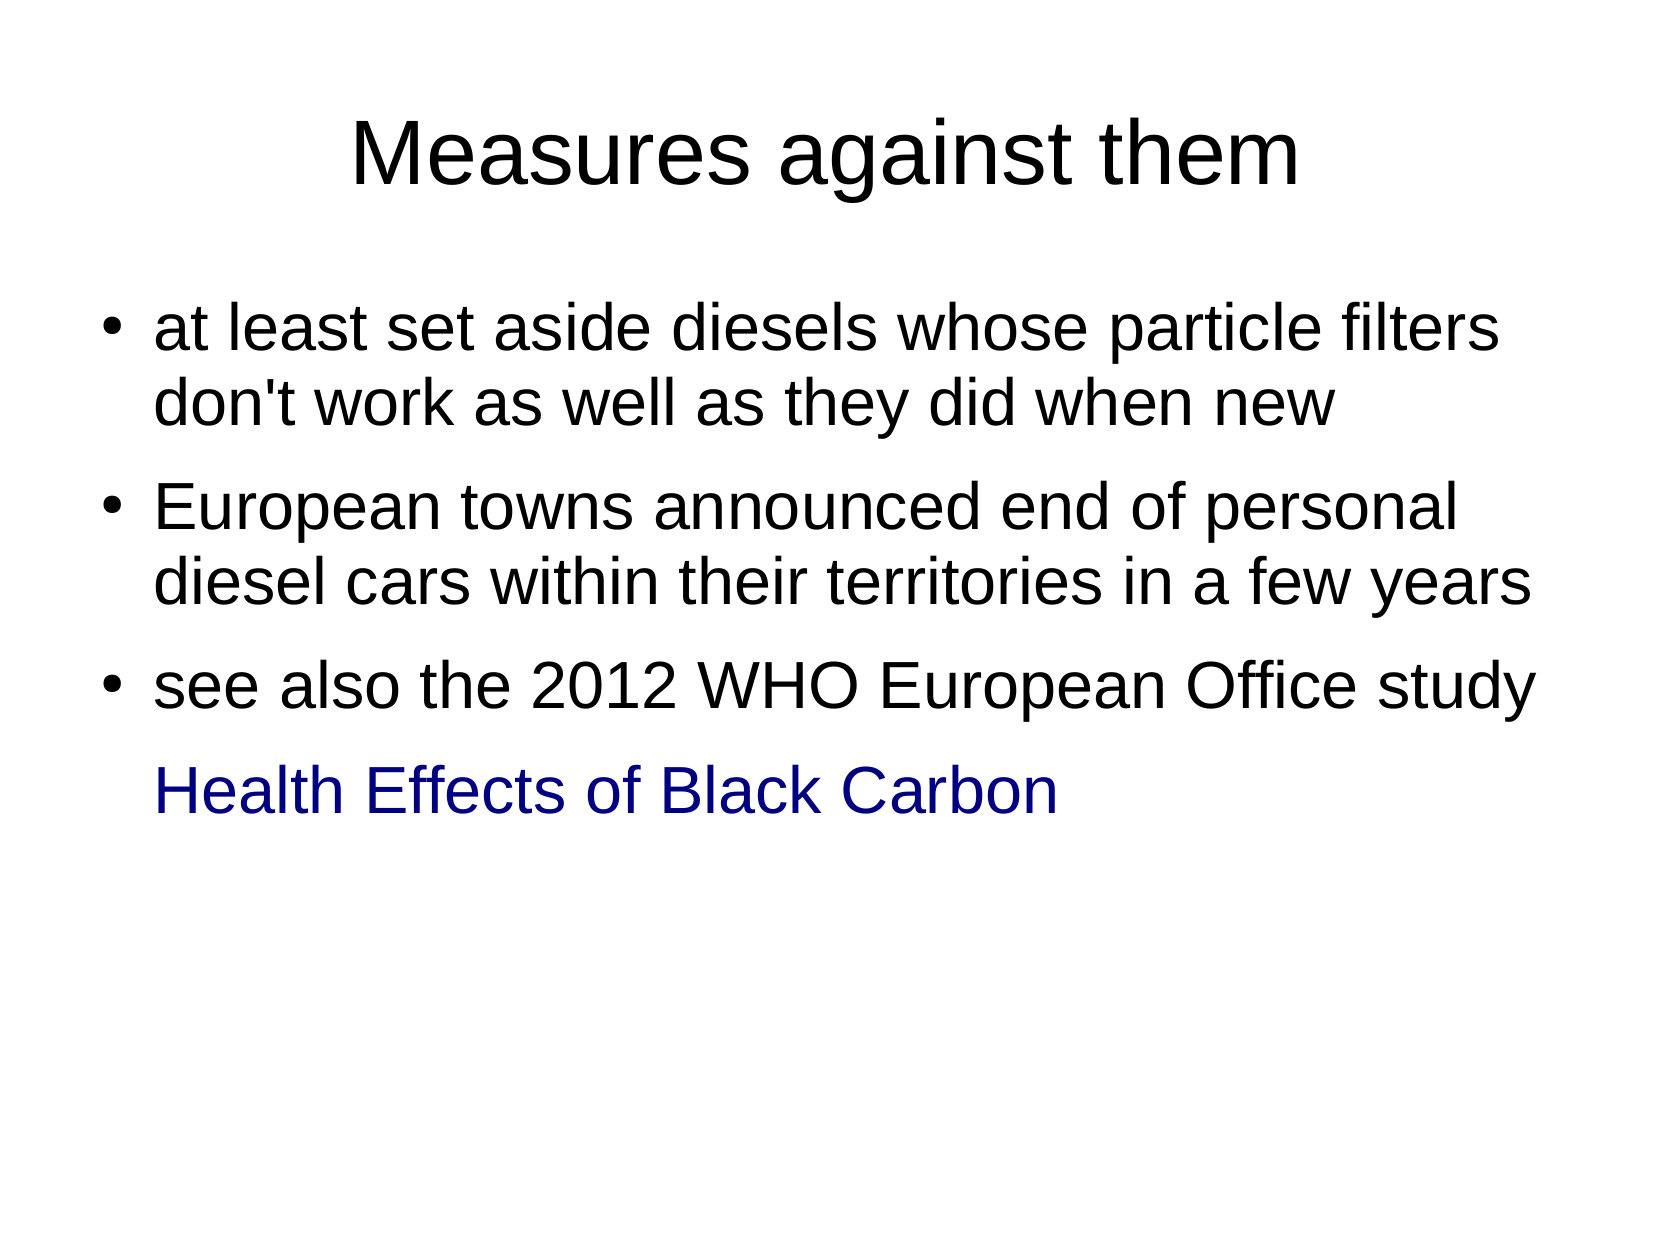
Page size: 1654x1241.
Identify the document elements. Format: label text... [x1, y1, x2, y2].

title Measures against them [82, 49, 1571, 257]
list at least set aside diesels whose particle filters don't work as well as they did when new European towns announced end of personal diesel cars within their territories in a few years see also the 2012 WHO European Office study Health Effects of Black Carbon [82, 290, 1571, 1109]
